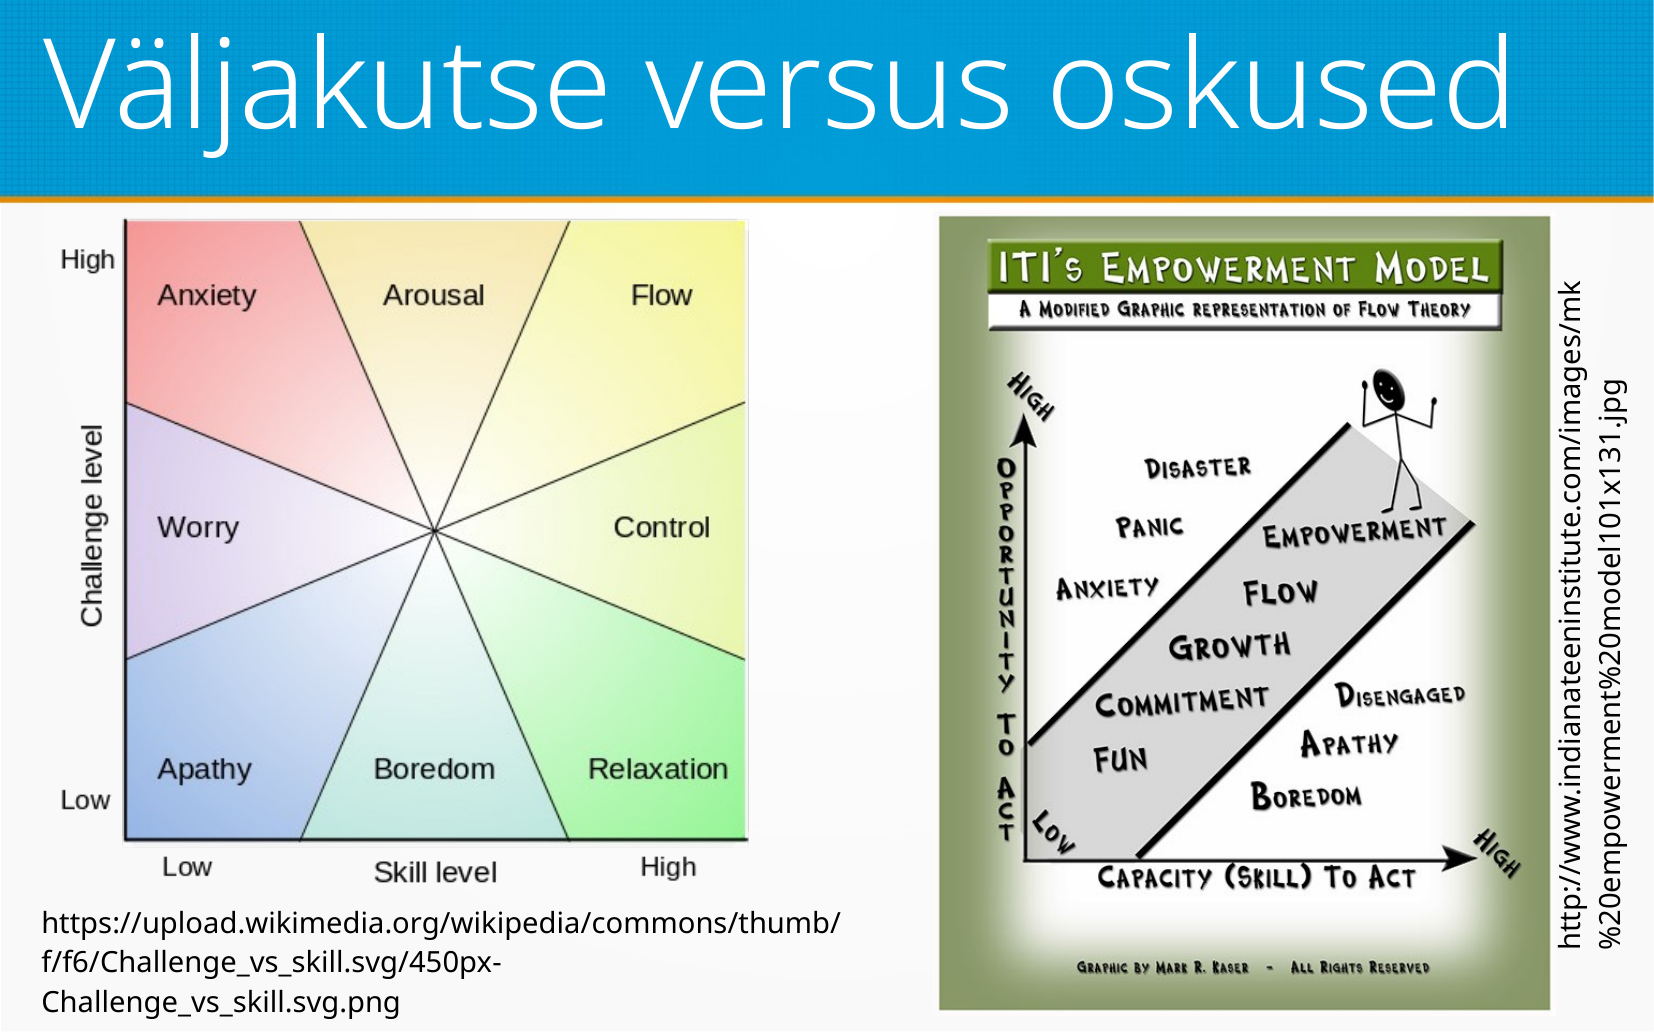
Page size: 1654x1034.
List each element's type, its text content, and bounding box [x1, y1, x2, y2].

title Väljakutse versus oskused [43, 0, 1619, 166]
text_box https://upload.wikimedia.org/wikipedia/commons/thumb/f/f6/Challenge_vs_skill.svg/450px-Challenge_vs_skill.svg.png [35, 916, 858, 1007]
text_box http://www.indianateeninstitute.com/images/mk%20empowerment%20model101x131.jpg [1535, 236, 1642, 957]
picture [0, 195, 1654, 1034]
